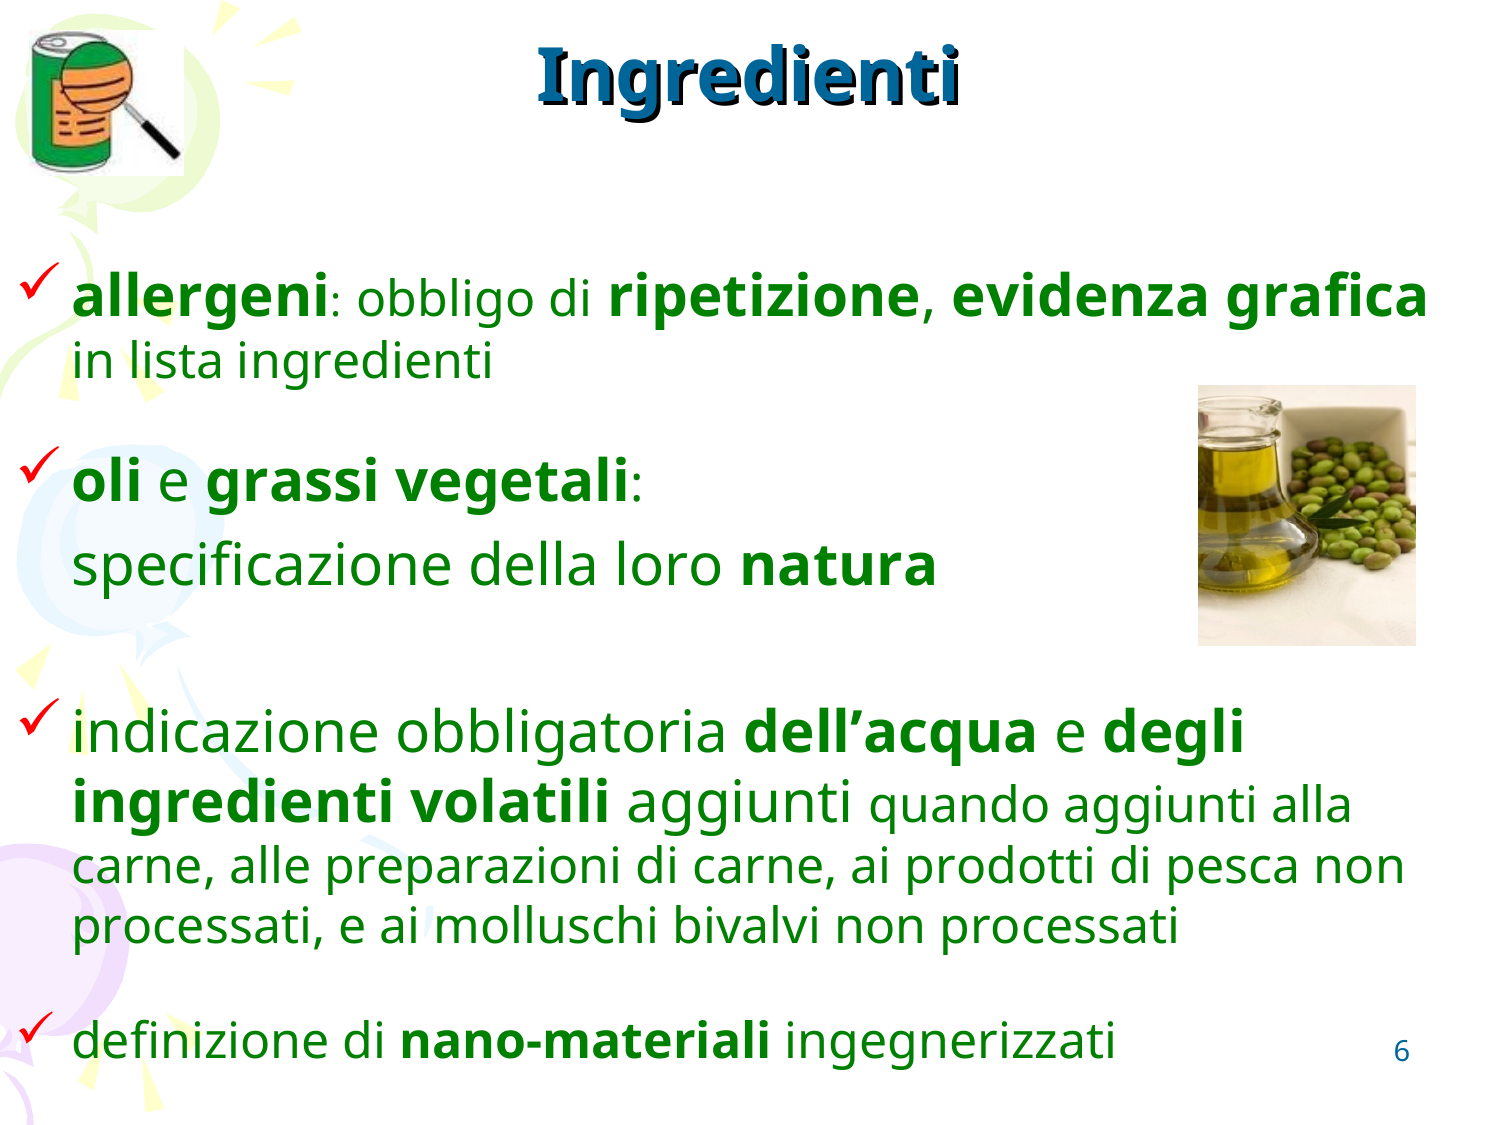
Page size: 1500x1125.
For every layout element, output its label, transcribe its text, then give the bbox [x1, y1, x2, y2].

text_box <numero> [1074, 1024, 1426, 1100]
picture [29, 30, 184, 176]
title Ingredienti [72, 16, 1426, 126]
picture [1198, 385, 1416, 646]
list allergeni: obbligo di ripetizione, evidenza grafica in lista ingredienti oli e grassi vegetali: specificazione della loro natura indicazione obbligatoria dell’acqua e degli ingredienti volatili aggiunti quando aggiunti alla carne, alle preparazioni di carne, ai prodotti di pesca non processati, e ai molluschi bivalvi non processati definizione di nano-materiali ingegnerizzati [0, 250, 1500, 1125]
